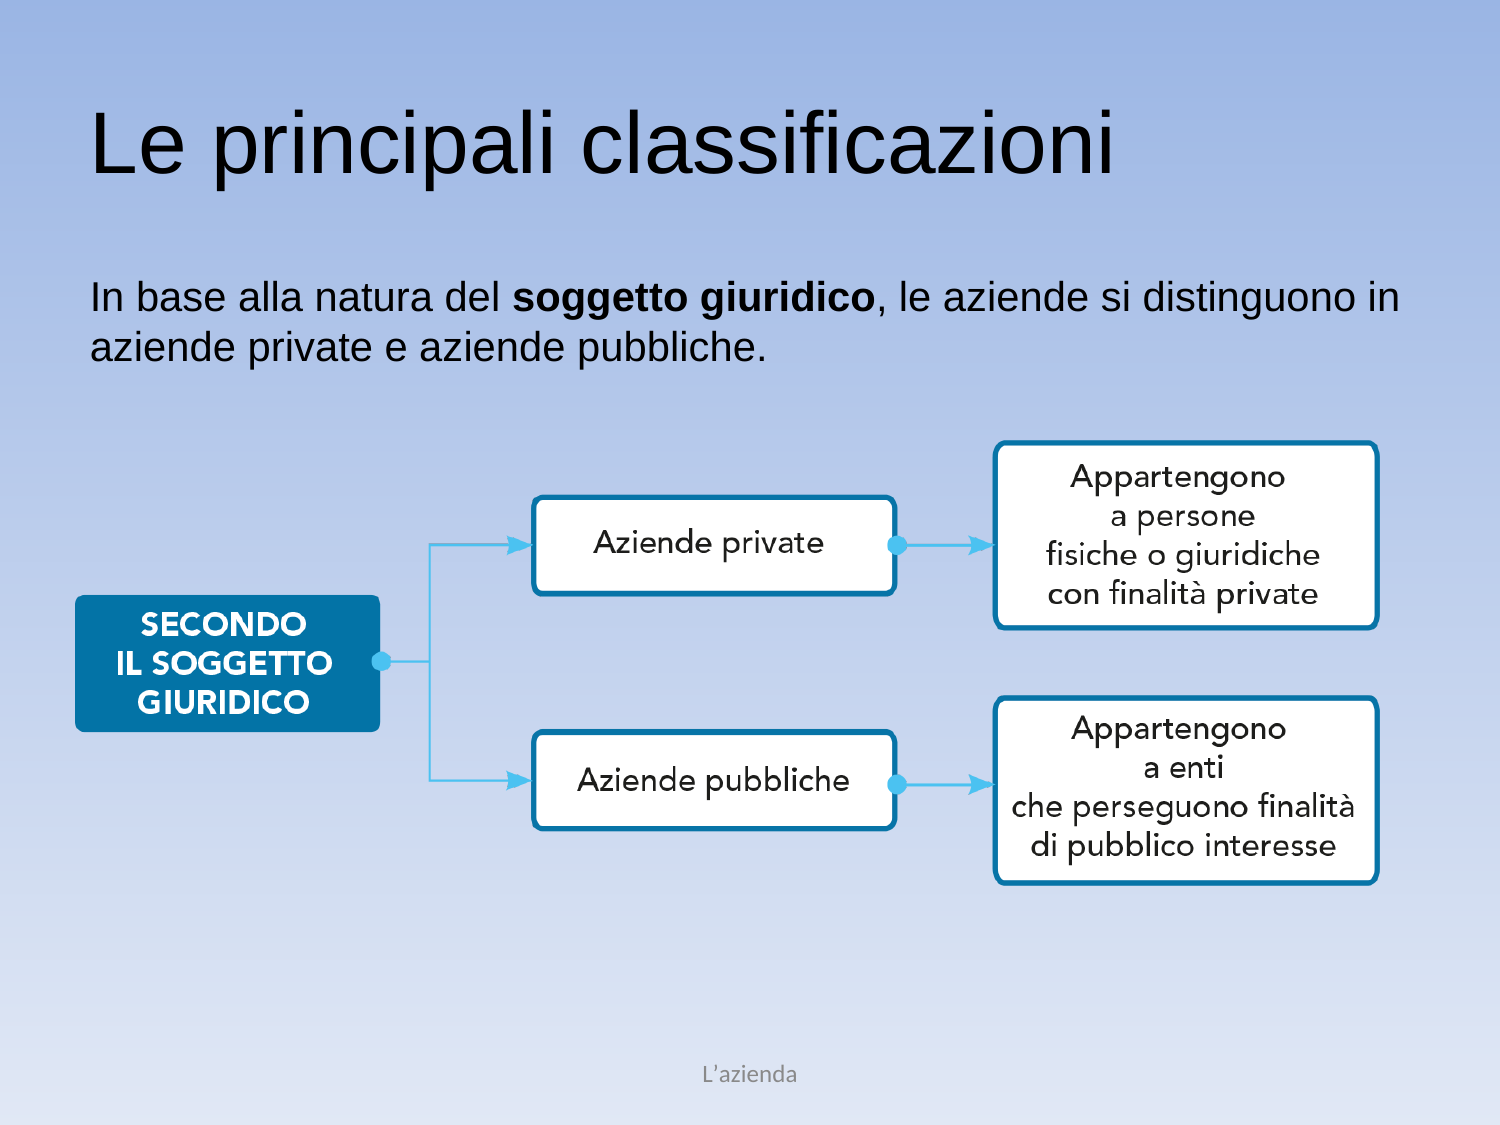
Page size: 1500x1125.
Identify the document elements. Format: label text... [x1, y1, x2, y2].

picture [75, 412, 1397, 913]
picture [128, 652, 141, 674]
picture [199, 691, 215, 713]
picture [204, 613, 227, 635]
picture [166, 691, 170, 713]
picture [181, 613, 199, 635]
picture [139, 691, 159, 713]
picture [282, 613, 305, 635]
picture [232, 613, 252, 635]
picture [224, 652, 245, 674]
picture [285, 691, 308, 713]
text_box L’azienda [512, 1042, 988, 1103]
picture [308, 652, 331, 674]
picture [154, 652, 168, 674]
picture [163, 613, 178, 635]
picture [172, 652, 196, 674]
picture [143, 613, 157, 635]
picture [269, 652, 305, 674]
picture [259, 613, 278, 635]
picture [251, 652, 266, 674]
picture [199, 652, 220, 674]
text_box In base alla natura del soggetto giuridico, le aziende si distinguono in aziende private e aziende pubbliche. [75, 262, 1426, 442]
picture [263, 691, 281, 713]
text_box Le principali classificazioni [75, 45, 1426, 233]
picture [176, 691, 193, 713]
picture [230, 691, 249, 713]
